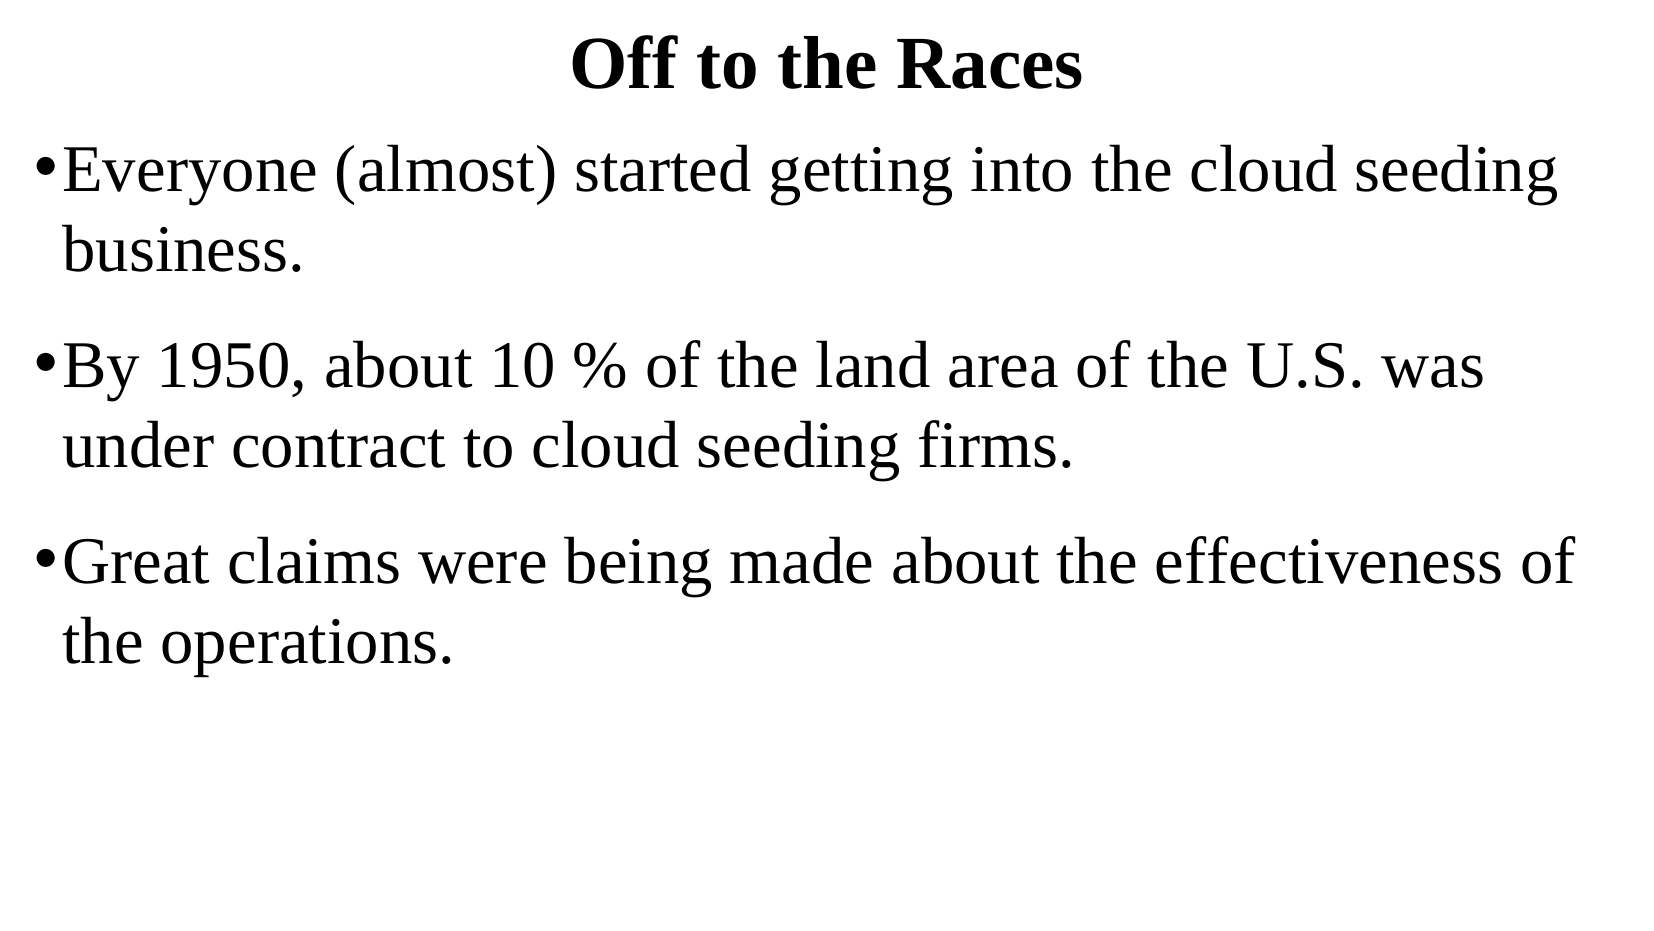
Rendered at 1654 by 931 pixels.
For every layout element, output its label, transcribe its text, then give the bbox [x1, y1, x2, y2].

list Everyone (almost) started getting into the cloud seeding business. By 1950, about 10 % of the land area of the U.S. was under contract to cloud seeding firms. Great claims were being made about the effectiveness of the operations. [19, 117, 1645, 839]
title Off to the Races [0, 14, 1654, 115]
